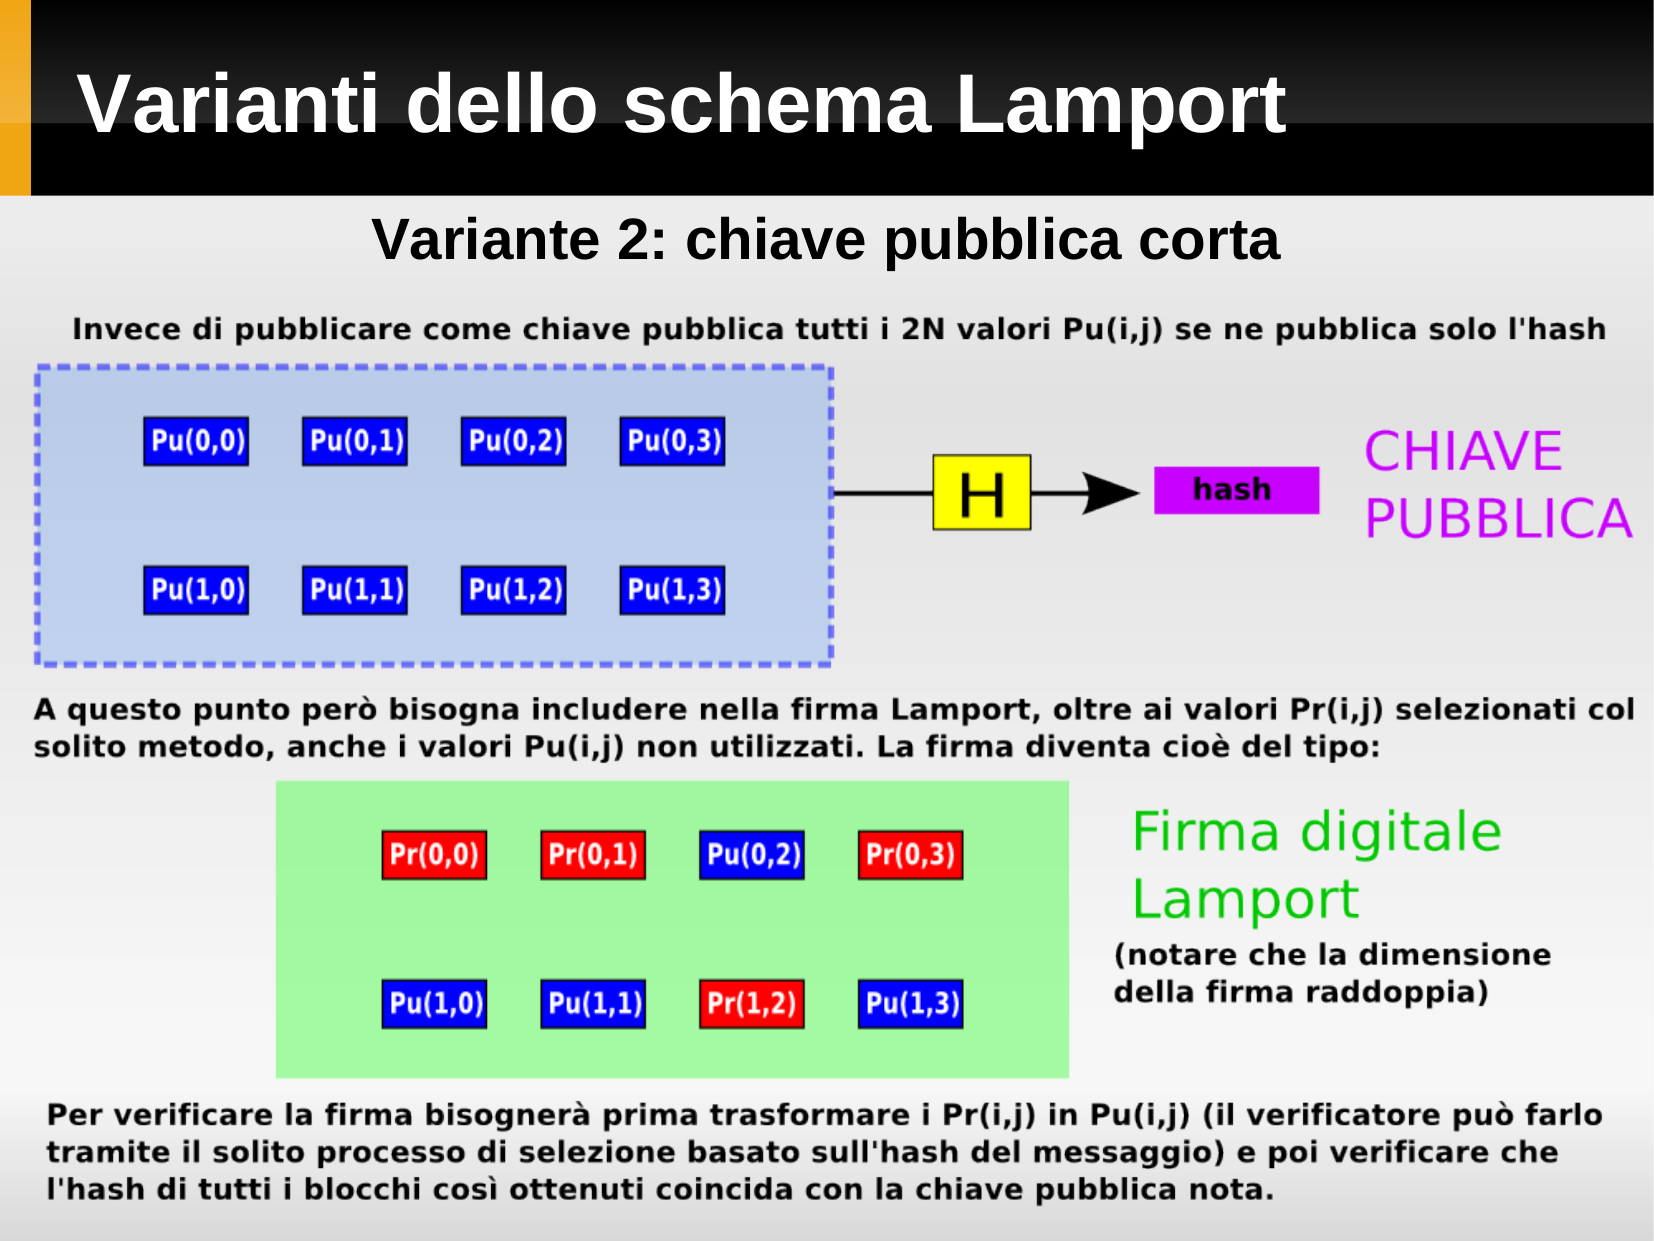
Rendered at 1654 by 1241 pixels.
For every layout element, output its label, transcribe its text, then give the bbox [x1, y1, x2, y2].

picture [0, 0, 1654, 1241]
subtitle Variante 2: chiave pubblica corta [82, 206, 1571, 252]
title Varianti dello schema Lamport [76, 7, 1565, 200]
